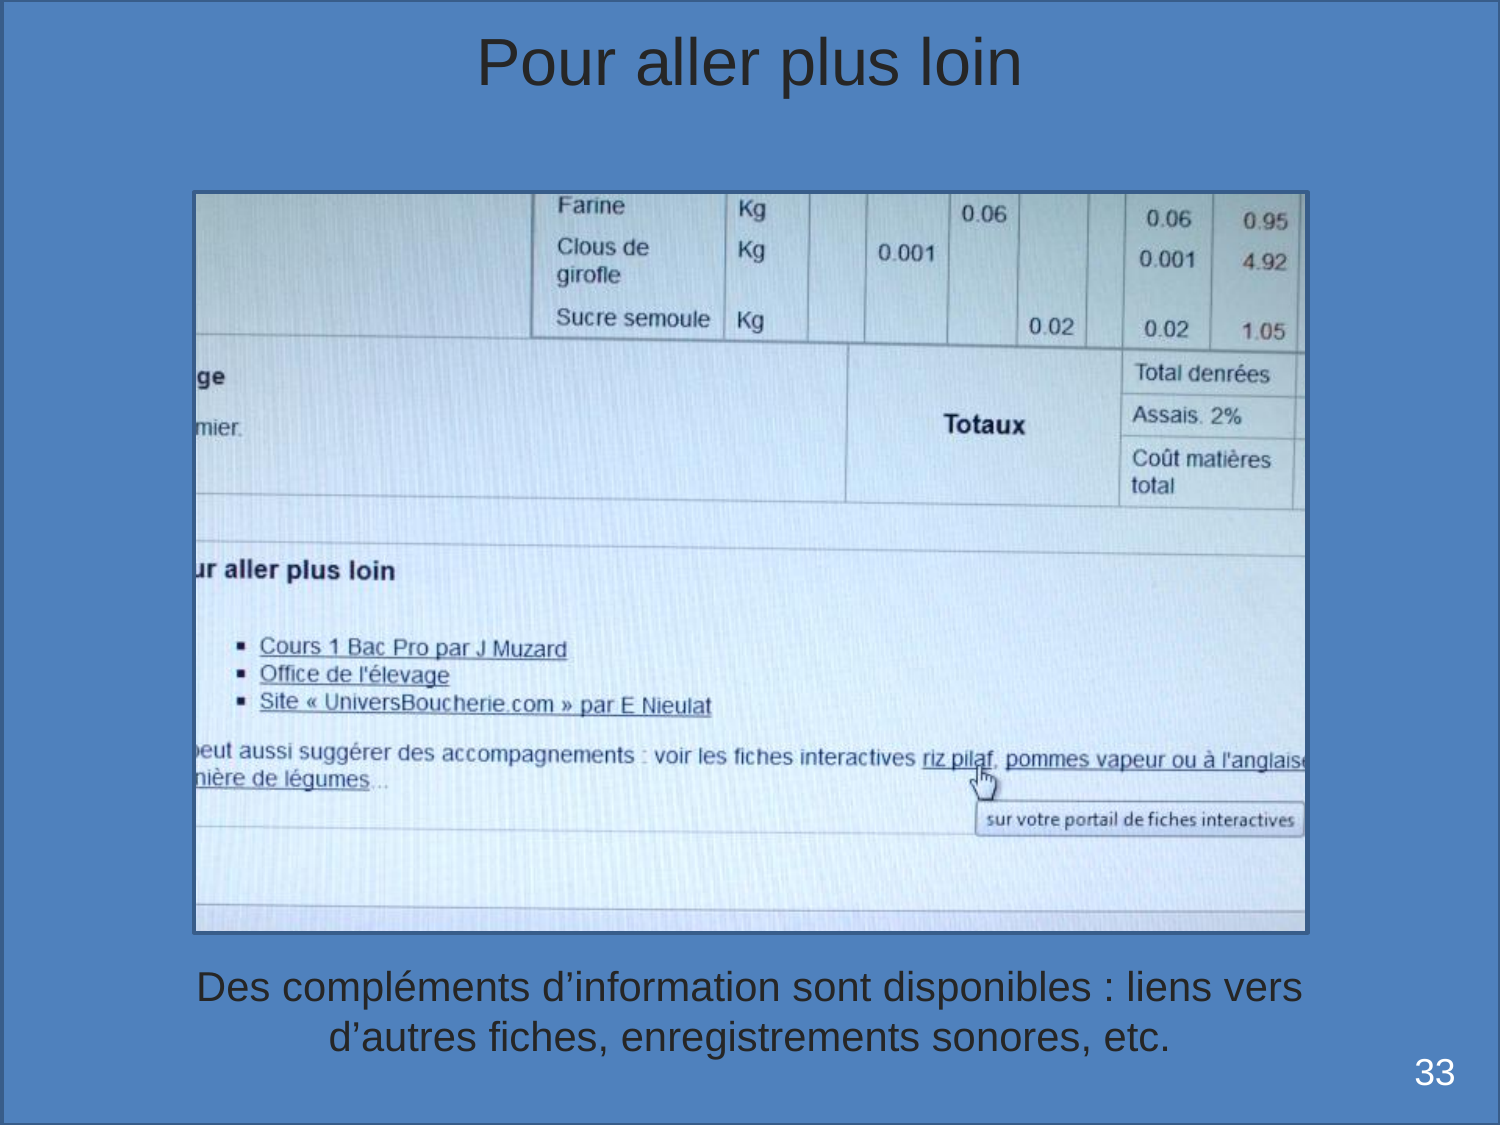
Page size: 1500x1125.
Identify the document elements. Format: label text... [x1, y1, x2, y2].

text_box [1, 0, 1500, 1125]
text_box Pour aller plus loin [135, 10, 1365, 138]
subtitle Des compléments d’information sont disponibles : liens vers d’autres fiches, enregistrements sonores, etc. [135, 952, 1365, 1118]
picture [195, 193, 1307, 932]
text_box <numéro> [1387, 1040, 1483, 1101]
